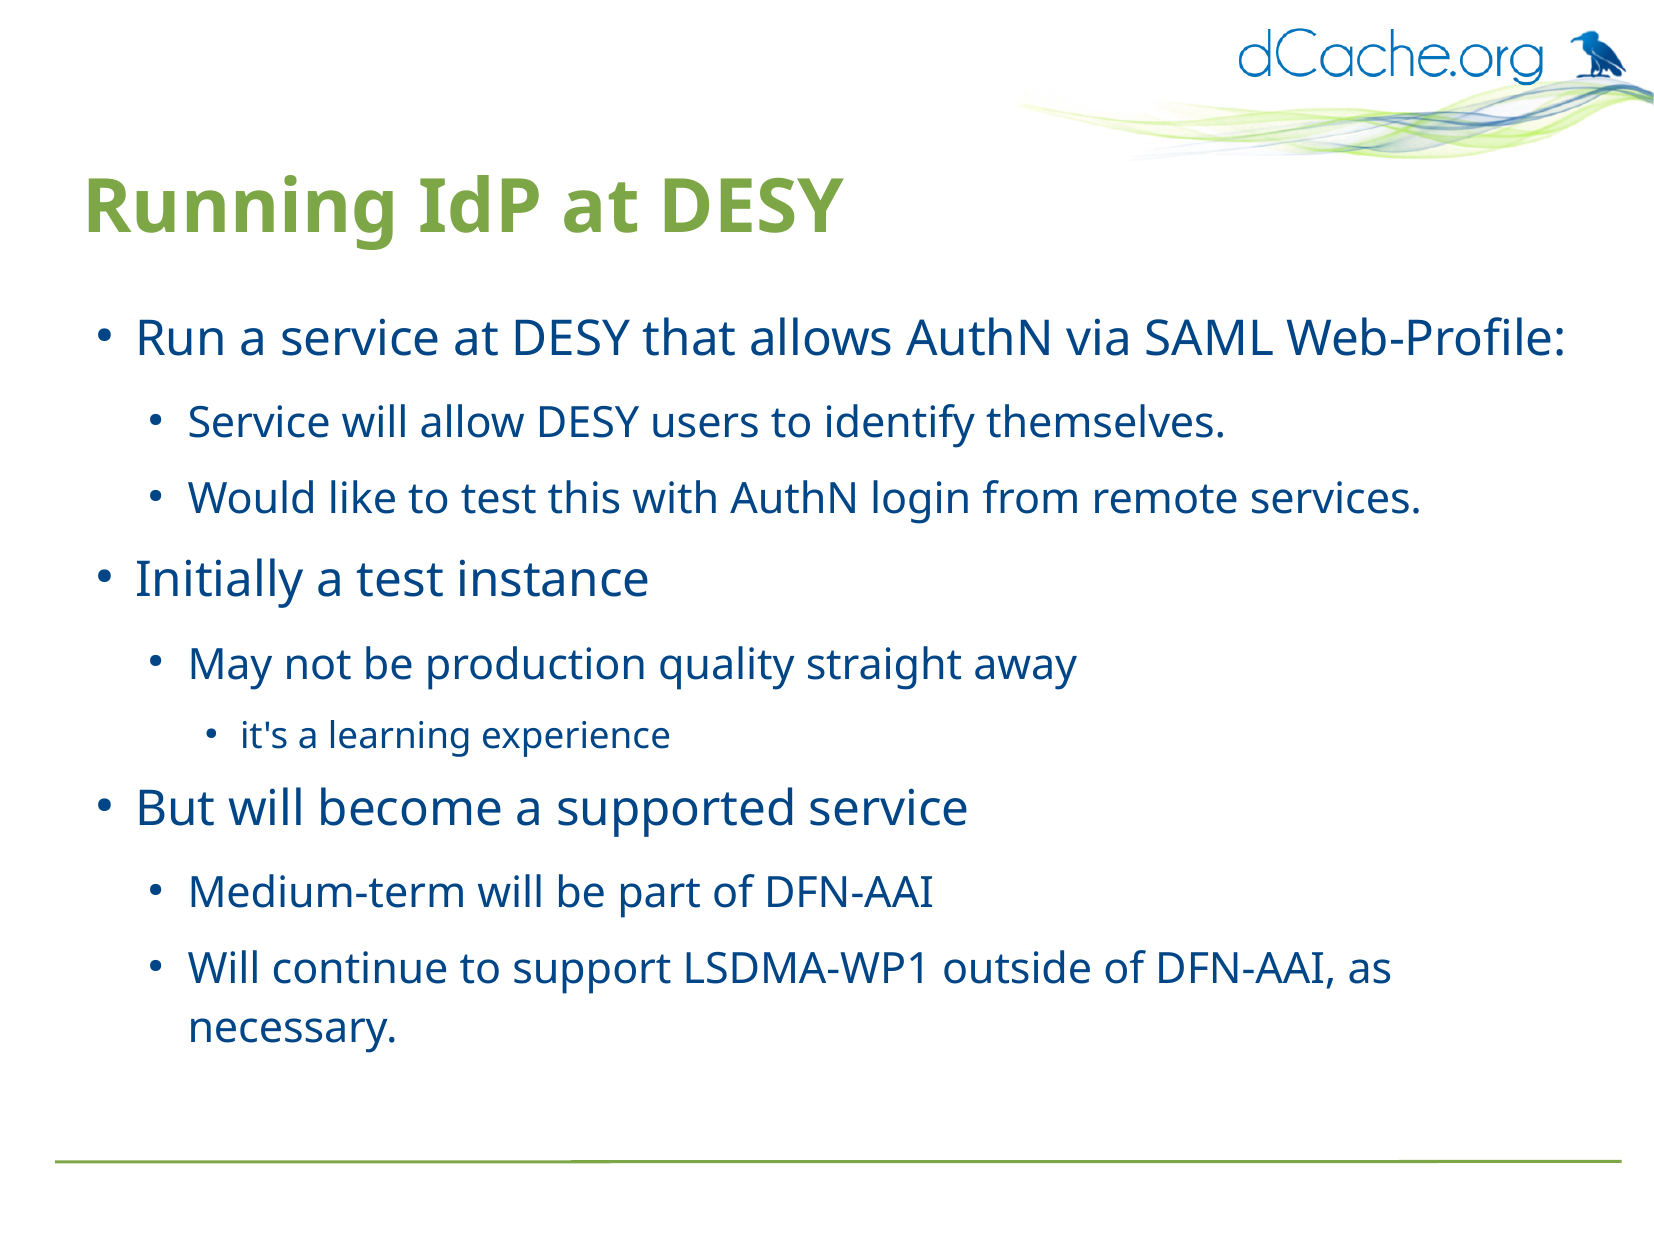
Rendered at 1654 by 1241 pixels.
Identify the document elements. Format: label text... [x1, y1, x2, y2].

picture [956, 16, 1654, 169]
title Running IdP at DESY [82, 155, 1605, 252]
list Run a service at DESY that allows AuthN via SAML Web-Profile: Service will allow DESY users to identify themselves. Would like to test this with AuthN login from remote services. Initially a test instance May not be production quality straight away it's a learning experience But will become a supported service Medium-term will be part of DFN-AAI Will continue to support LSDMA-WP1 outside of DFN-AAI, as necessary. [82, 302, 1571, 1126]
